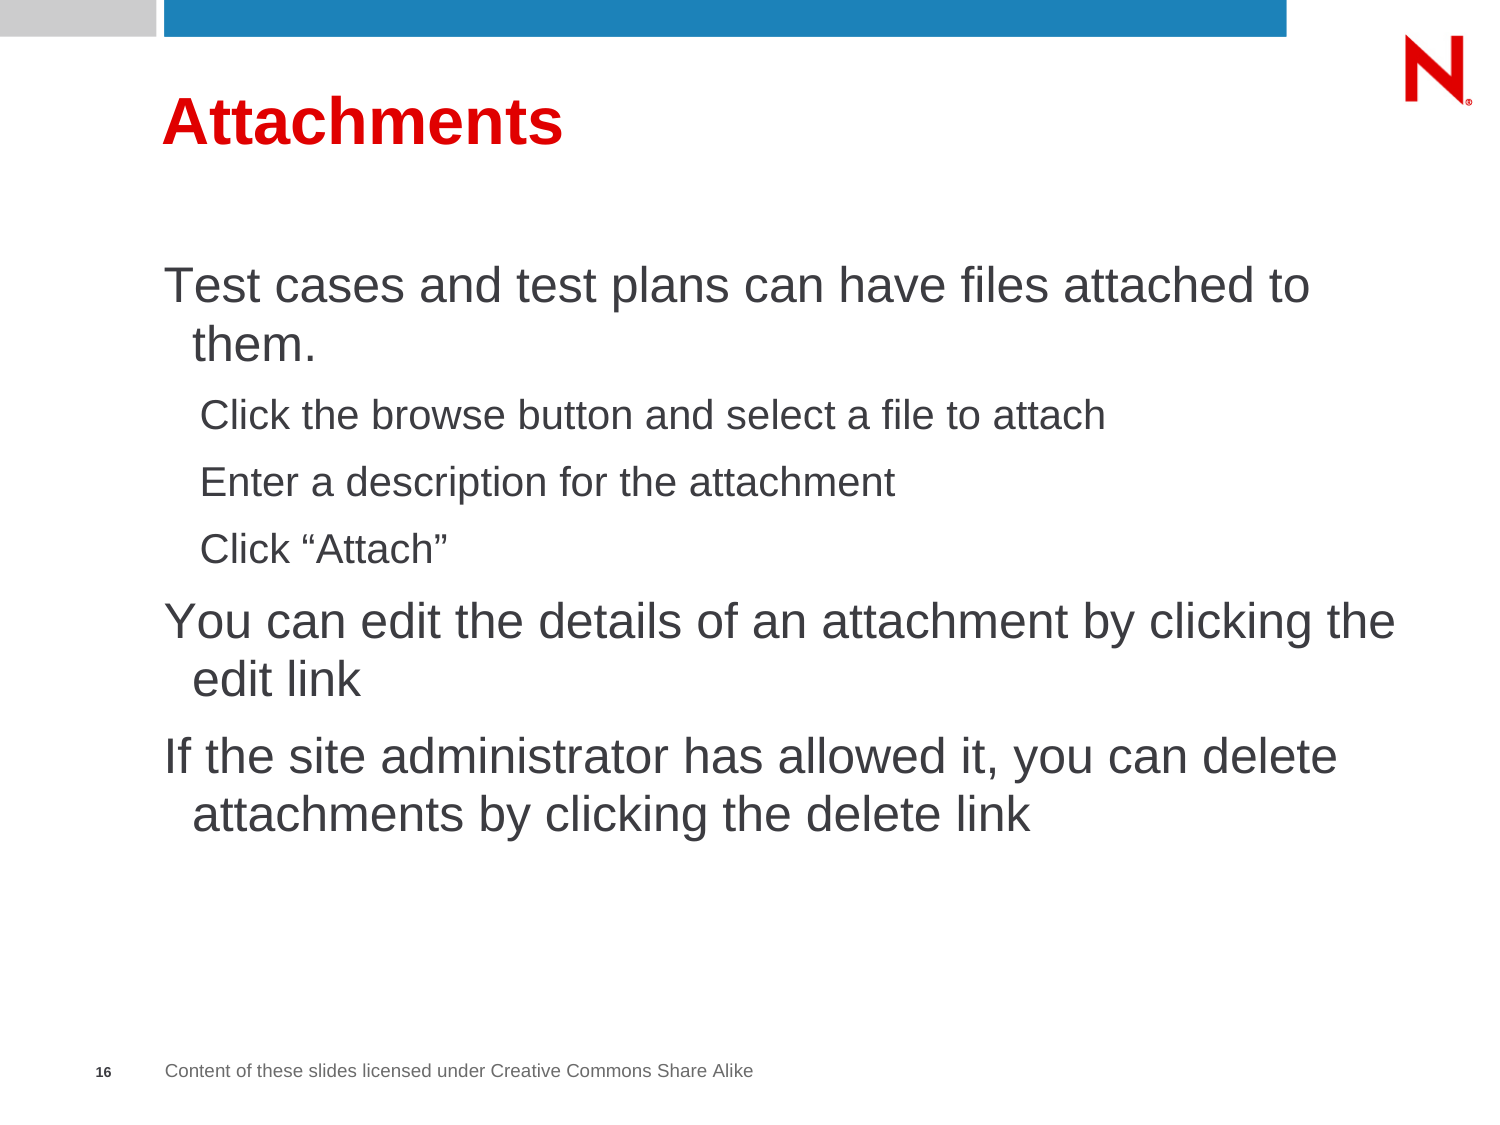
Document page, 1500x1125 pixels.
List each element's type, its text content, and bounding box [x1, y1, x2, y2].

title Attachments [161, 41, 1383, 205]
picture [1403, 32, 1473, 107]
list Test cases and test plans can have files attached to them. Click the browse button and select a file to attach Enter a description for the attachment Click “Attach” You can edit the details of an attachment by clicking the edit link If the site administrator has allowed it, you can delete attachments by clicking the delete link [163, 254, 1404, 986]
